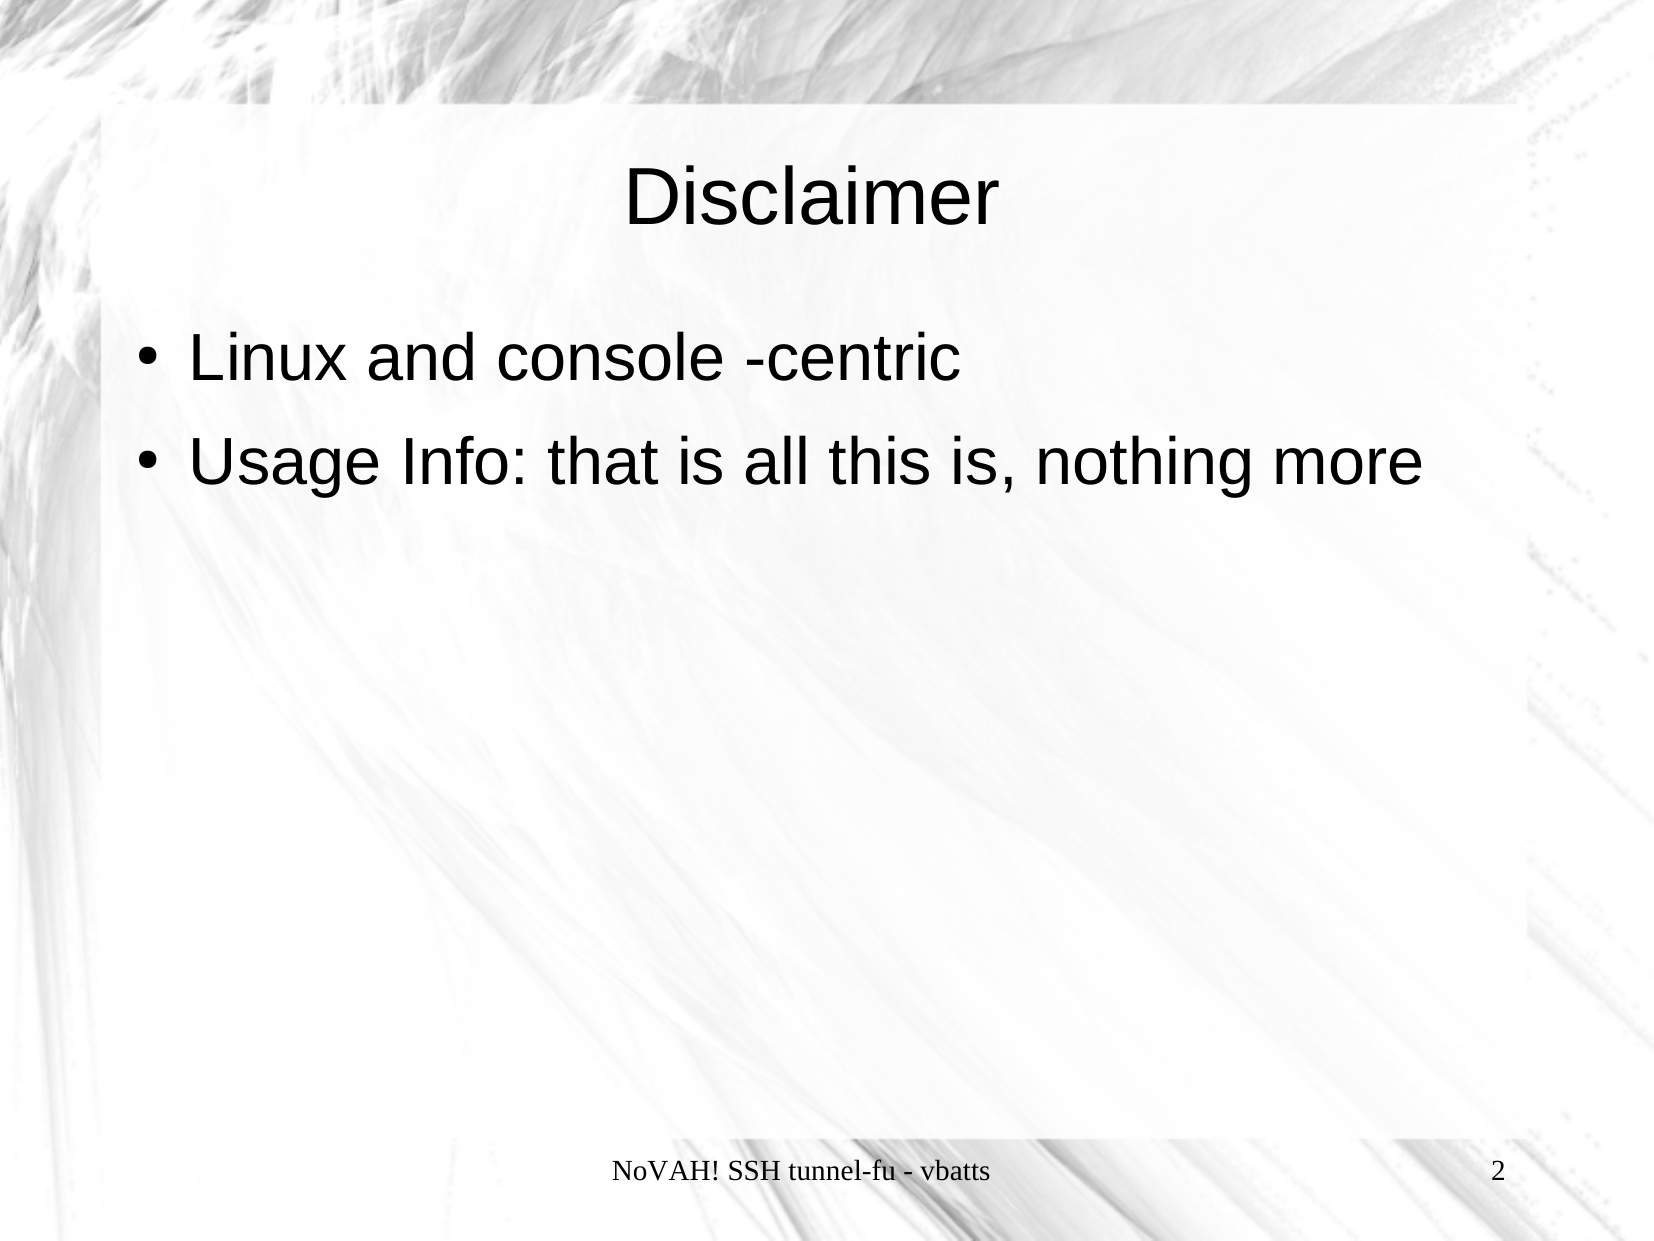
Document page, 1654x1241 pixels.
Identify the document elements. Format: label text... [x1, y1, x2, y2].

title Disclaimer [118, 112, 1506, 281]
picture [0, 0, 1654, 1241]
list Linux and console -centric Usage Info: that is all this is, nothing more [118, 319, 1571, 1139]
